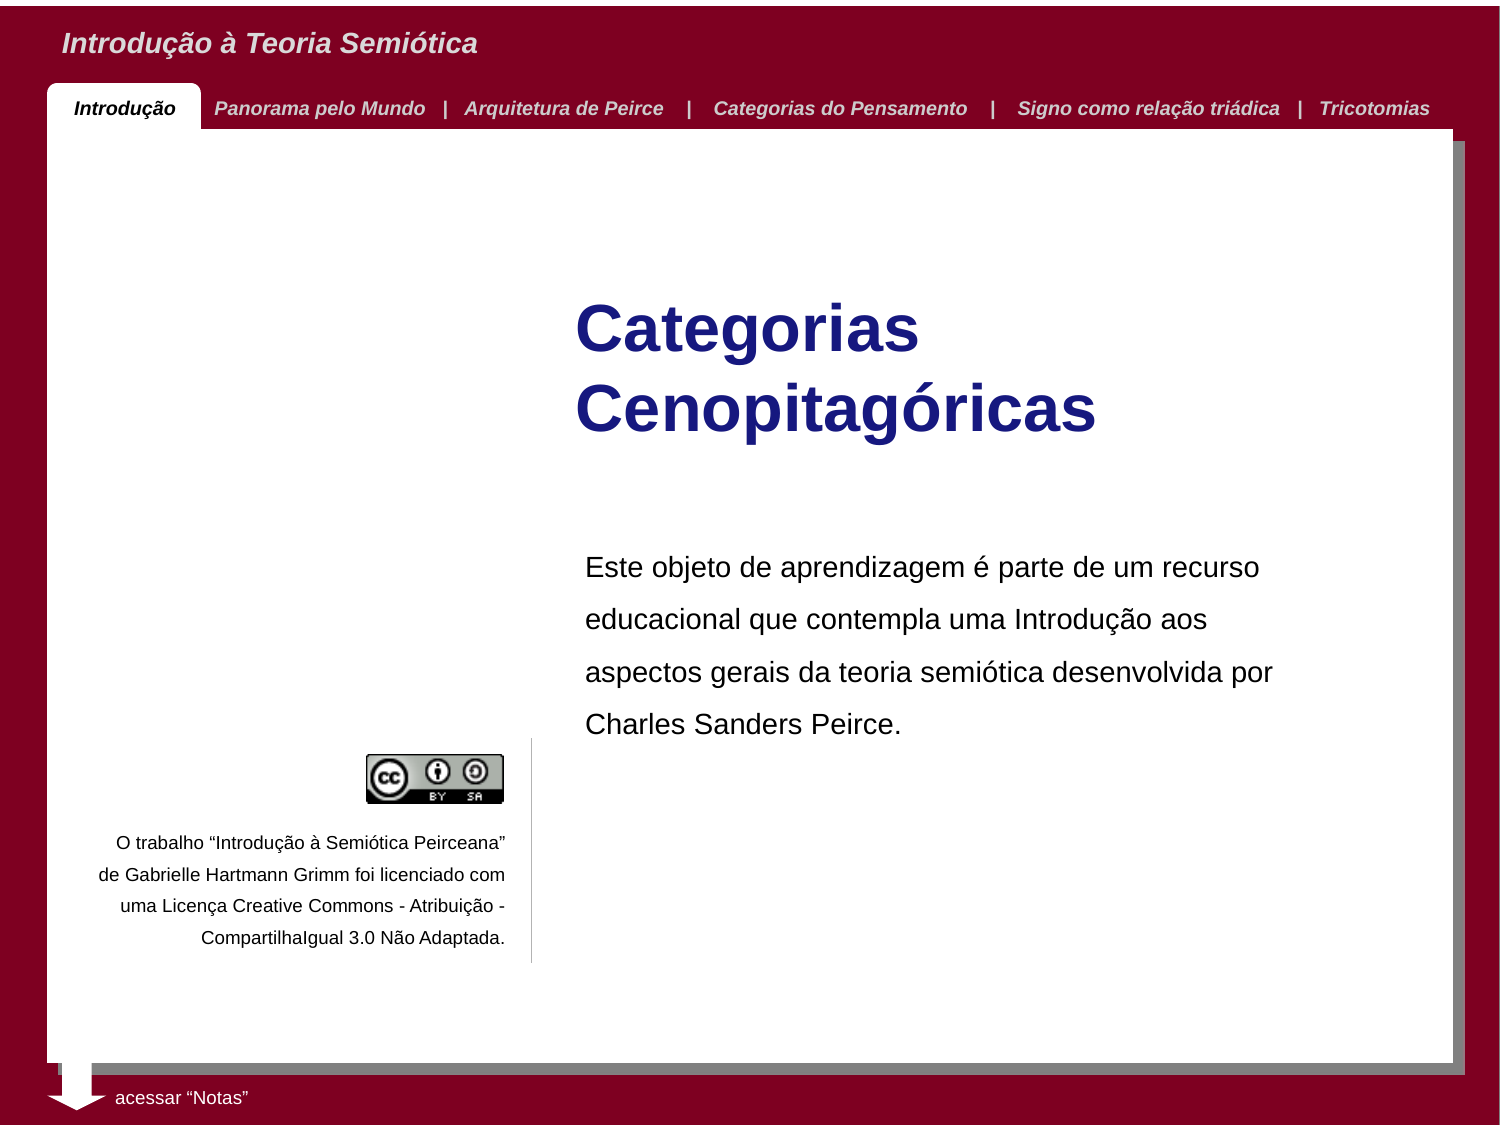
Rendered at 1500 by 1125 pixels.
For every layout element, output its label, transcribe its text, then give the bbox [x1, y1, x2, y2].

text_box [47, 1051, 100, 1111]
text_box Este objeto de aprendizagem é parte de um recurso educacional que contempla uma Introdução aos aspectos gerais da teoria semiótica desenvolvida por Charles Sanders Peirce. [570, 523, 1329, 786]
picture [366, 754, 504, 804]
text_box O trabalho “Introdução à Semiótica Peirceana” de Gabrielle Hartmann Grimm foi licenciado com uma Licença Creative Commons - Atribuição - CompartilhaIgual 3.0 Não Adaptada. [82, 814, 520, 945]
text_box acessar “Notas” [100, 1080, 278, 1116]
title Categorias Cenopitagóricas [561, 277, 1471, 455]
